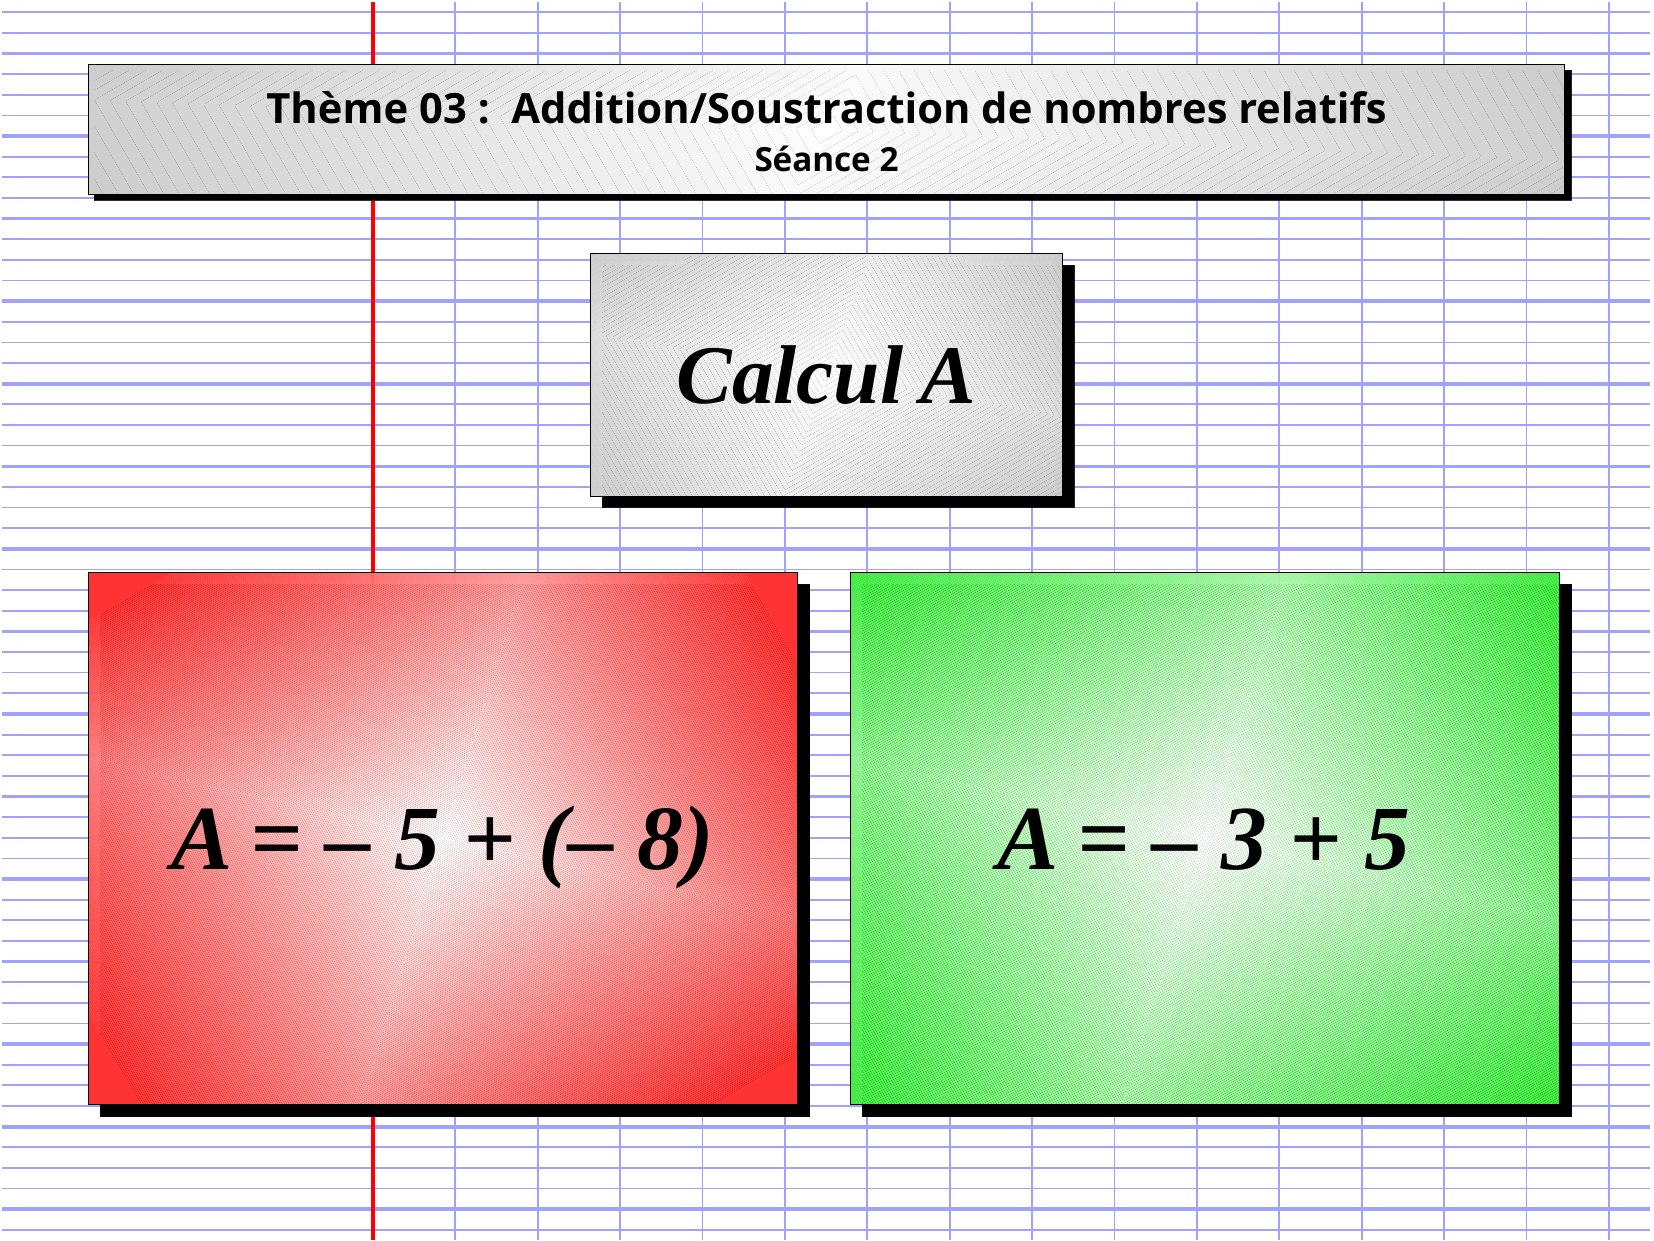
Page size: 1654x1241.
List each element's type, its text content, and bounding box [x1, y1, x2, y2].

text_box Thème 03 : Addition/Soustraction de nombres relatifs Séance 2 [88, 64, 1565, 195]
picture [0, 0, 1654, 1241]
text_box A = – 3 + 5 [850, 572, 1560, 1105]
text_box Calcul A [590, 253, 1063, 497]
text_box A = – 5 + (– 8) [88, 572, 798, 1105]
